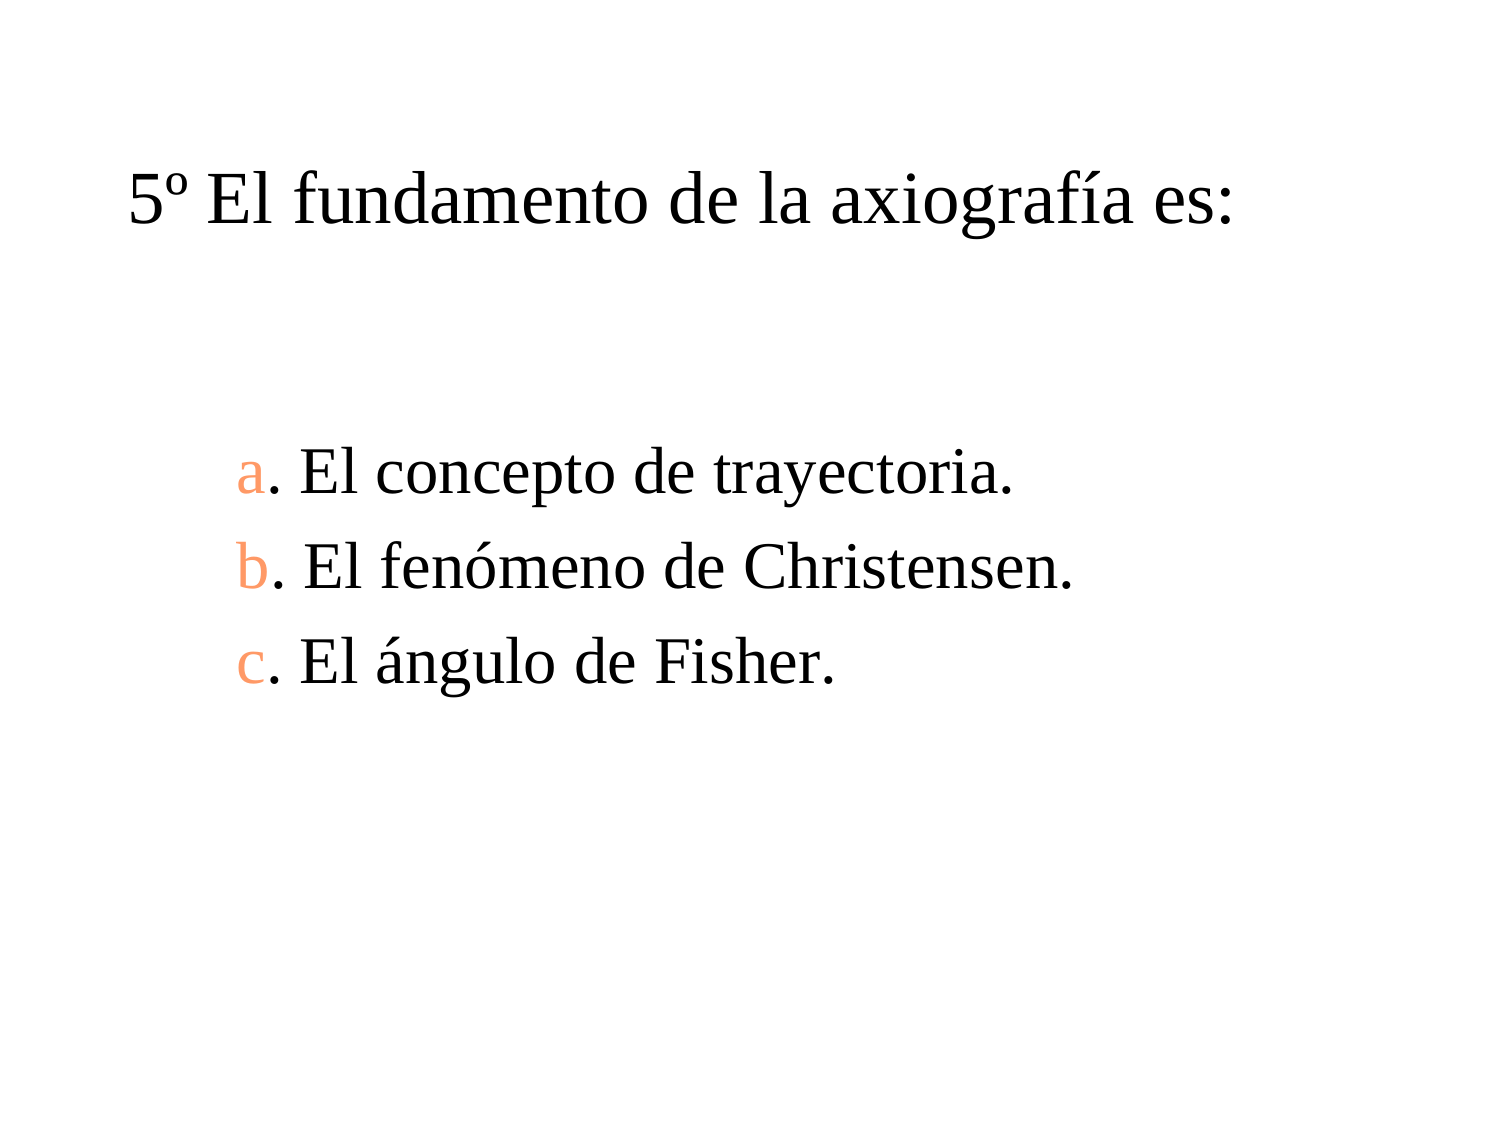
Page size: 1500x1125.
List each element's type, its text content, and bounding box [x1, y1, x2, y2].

title 5º El fundamento de la axiografía es: [112, 68, 1388, 319]
list a. El concepto de trayectoria. b. El fenómeno de Christensen. c. El ángulo de Fisher. [59, 324, 1241, 1068]
